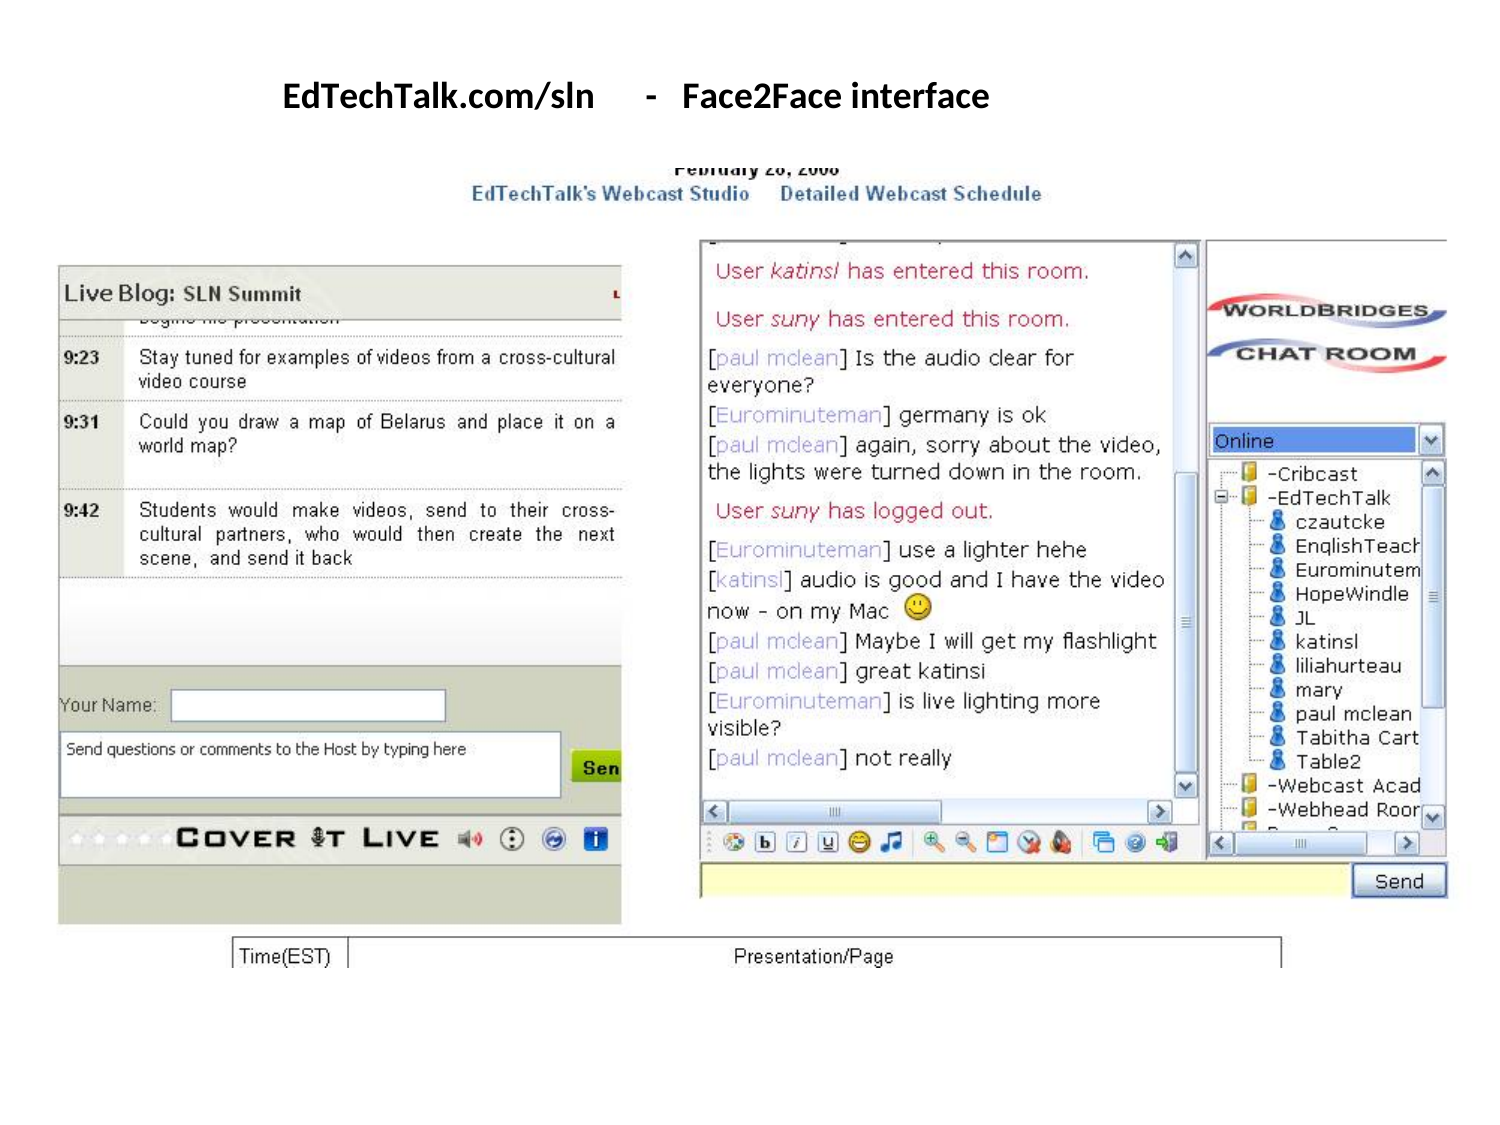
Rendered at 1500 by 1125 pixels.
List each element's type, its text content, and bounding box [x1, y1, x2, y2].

text_box EdTechTalk.com/sln - Face2Face interface [267, 74, 1126, 134]
picture [9, 168, 1500, 968]
